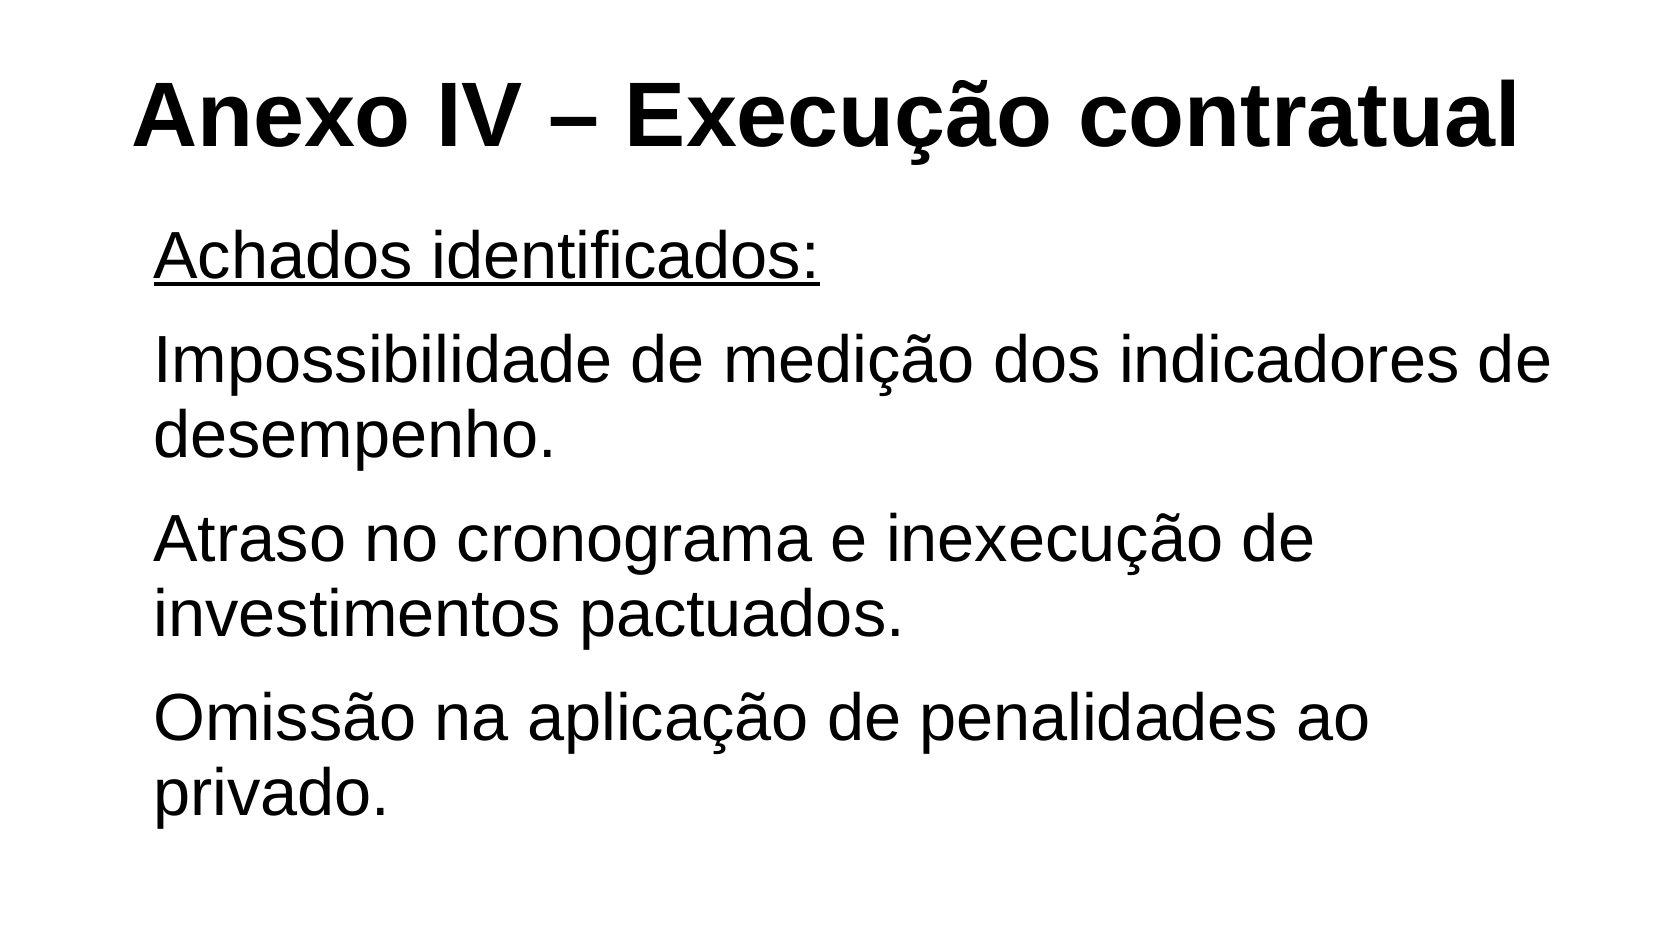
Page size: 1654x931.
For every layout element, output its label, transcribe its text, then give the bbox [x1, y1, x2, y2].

list Achados identificados: Impossibilidade de medição dos indicadores de desempenho. Atraso no cronograma e inexecução de investimentos pactuados. Omissão na aplicação de penalidades ao privado. [82, 217, 1571, 898]
title Anexo IV – Execução contratual [82, 37, 1571, 193]
